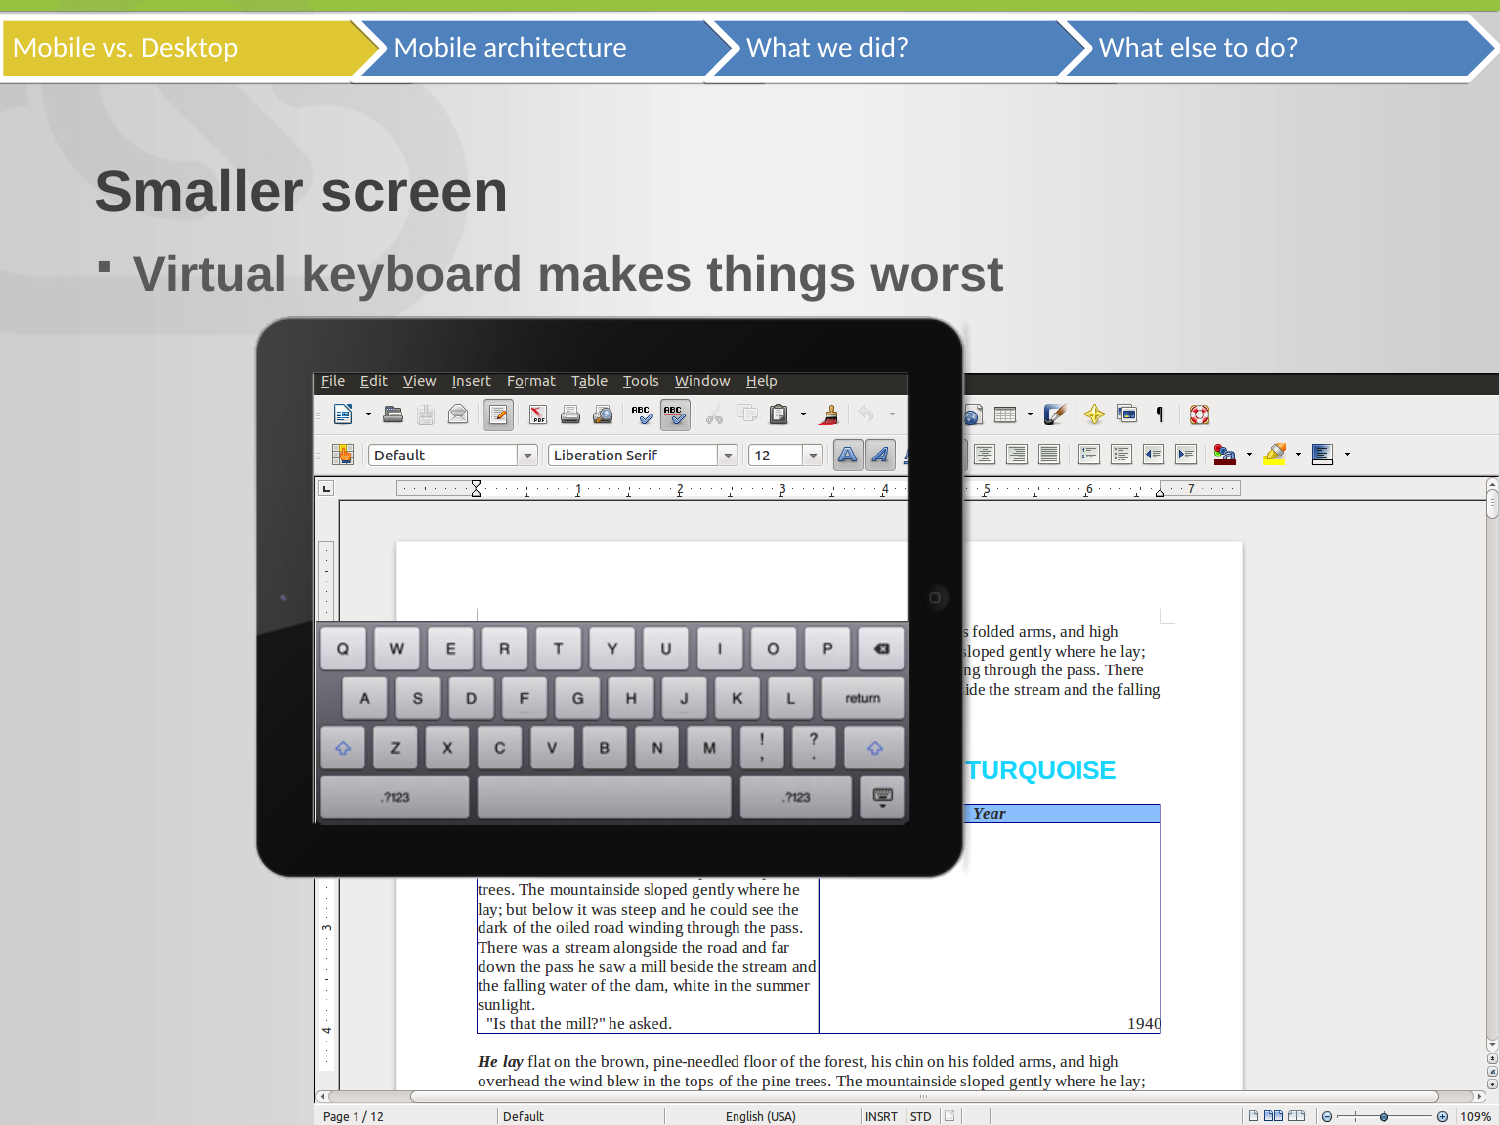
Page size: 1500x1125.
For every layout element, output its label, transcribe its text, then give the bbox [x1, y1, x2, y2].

picture [0, 0, 1500, 47]
list Smaller screen [79, 146, 1388, 300]
picture [0, 49, 1500, 1125]
list Virtual keyboard makes things worst [81, 234, 1395, 562]
text_box Mobile vs. Desktop [0, 17, 383, 80]
text_box Mobile architecture [353, 17, 736, 80]
text_box What we did? [705, 17, 1088, 80]
text_box What else to do? [1058, 17, 1500, 80]
